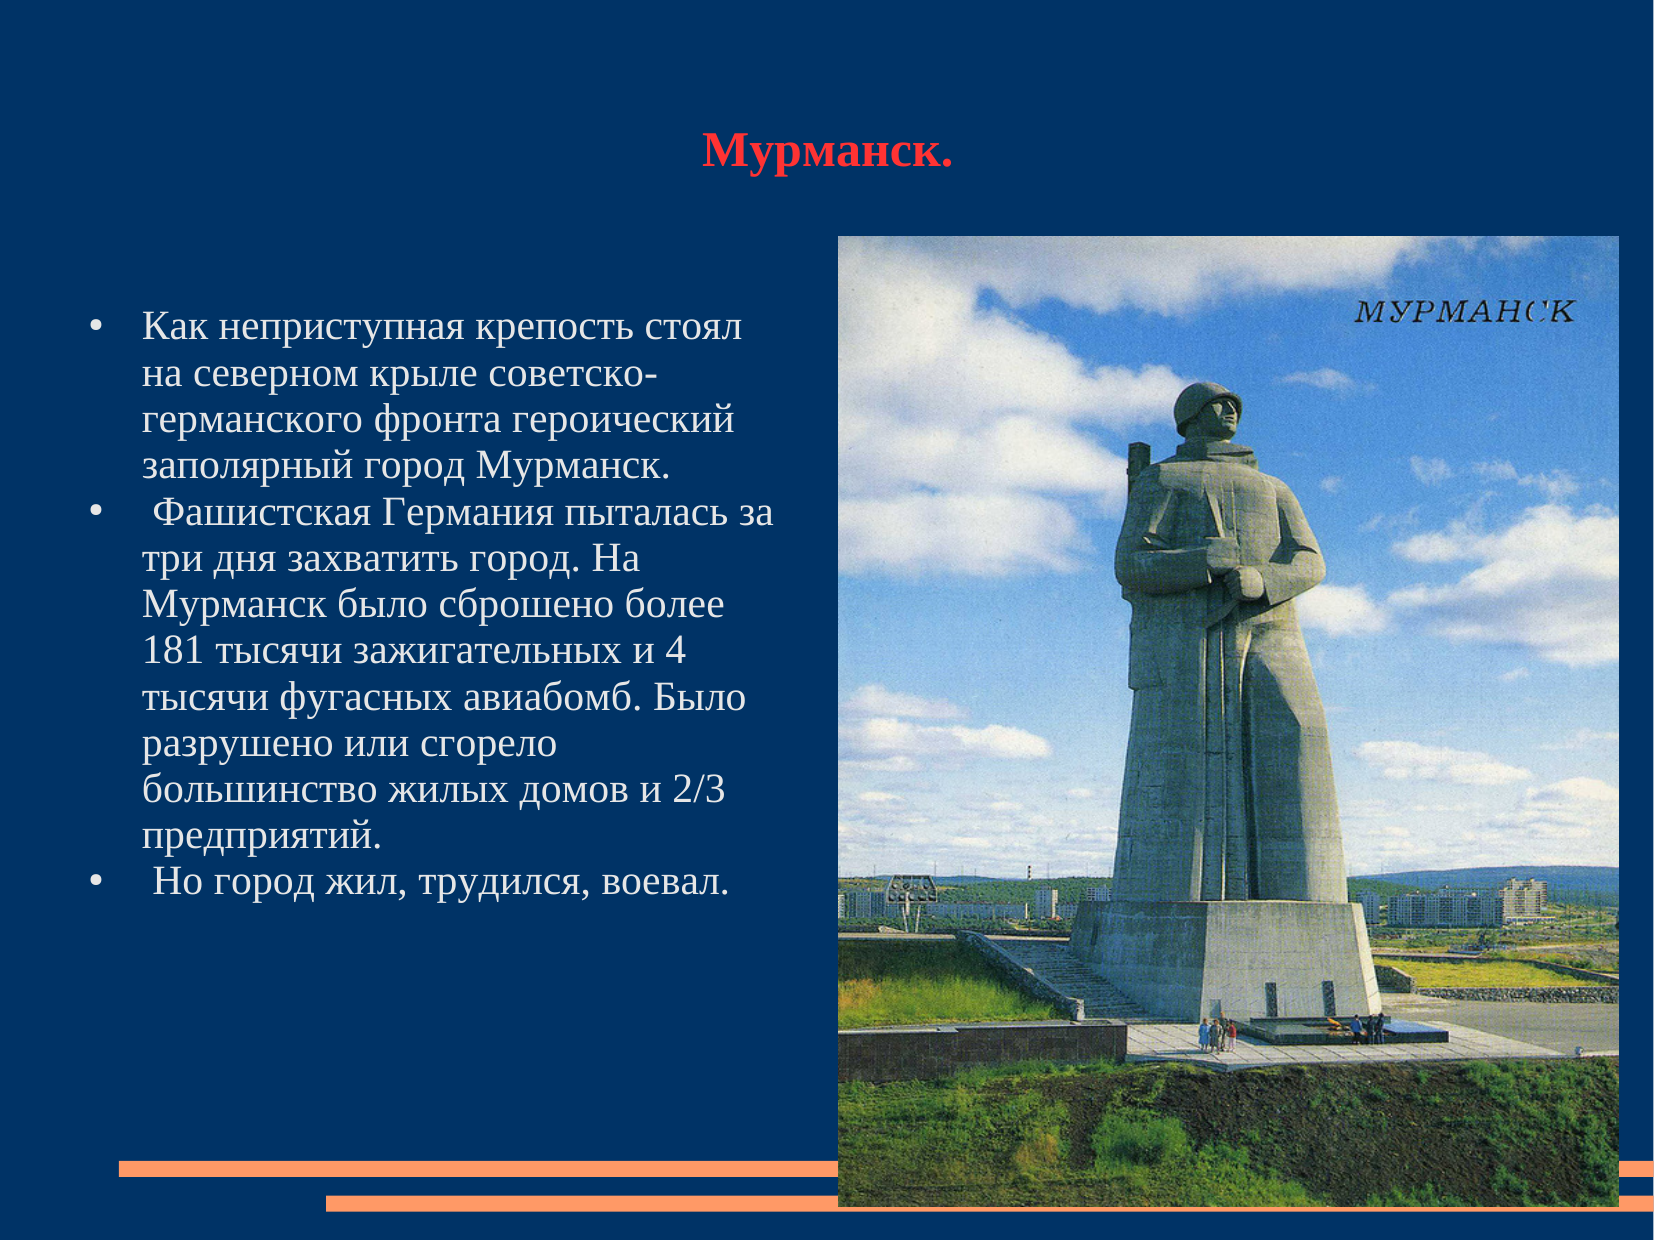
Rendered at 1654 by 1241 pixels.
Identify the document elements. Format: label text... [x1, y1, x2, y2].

list Как неприступная крепость стоял на северном крыле советско- германского фронта героический заполярный город Мурманск. Фашистская Германия пыталась за три дня захватить город. На Мурманск было сброшено более 181 тысячи зажигательных и 4 тысячи фугасных авиабомб. Было разрушено или сгорело большинство жилых домов и 2/3 предприятий. Но город жил, трудился, воевал. [70, 256, 780, 1182]
title Мурманск. [121, 46, 1534, 254]
picture [838, 236, 1619, 1207]
